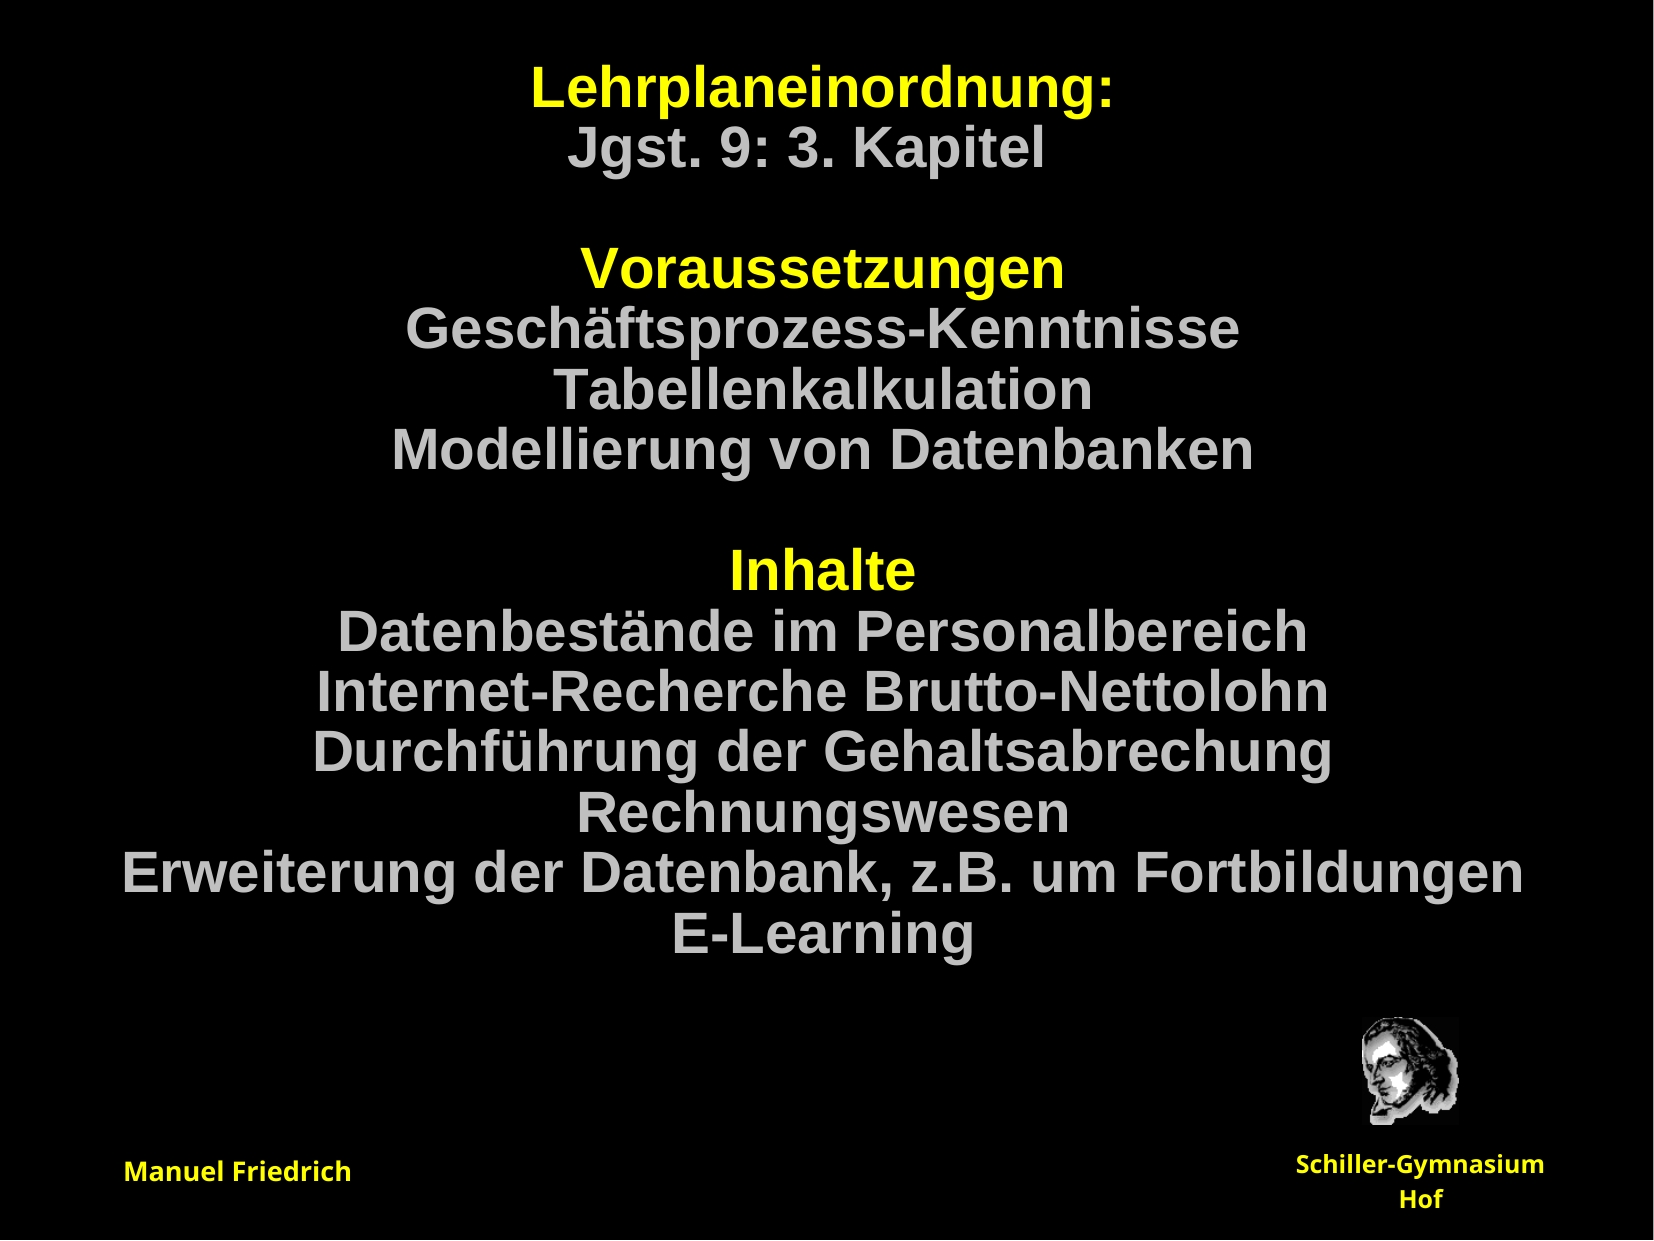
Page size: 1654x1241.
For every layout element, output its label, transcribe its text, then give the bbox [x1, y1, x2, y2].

text_box Schiller-Gymnasium Hof [1295, 1145, 1546, 1216]
text_box Lehrplaneinordnung: Jgst. 9: 3. Kapitel Voraussetzungen Geschäftsprozess-Kenntnisse Tabellenkalkulation Modellierung von Datenbanken Inhalte Datenbestände im Personalbereich Internet-Recherche Brutto-Nettolohn Durchführung der Gehaltsabrechung Rechnungswesen Erweiterung der Datenbank, z.B. um Fortbildungen E-Learning [120, 59, 1527, 1026]
text_box Manuel Friedrich [123, 1151, 353, 1191]
picture [1362, 1026, 1459, 1126]
